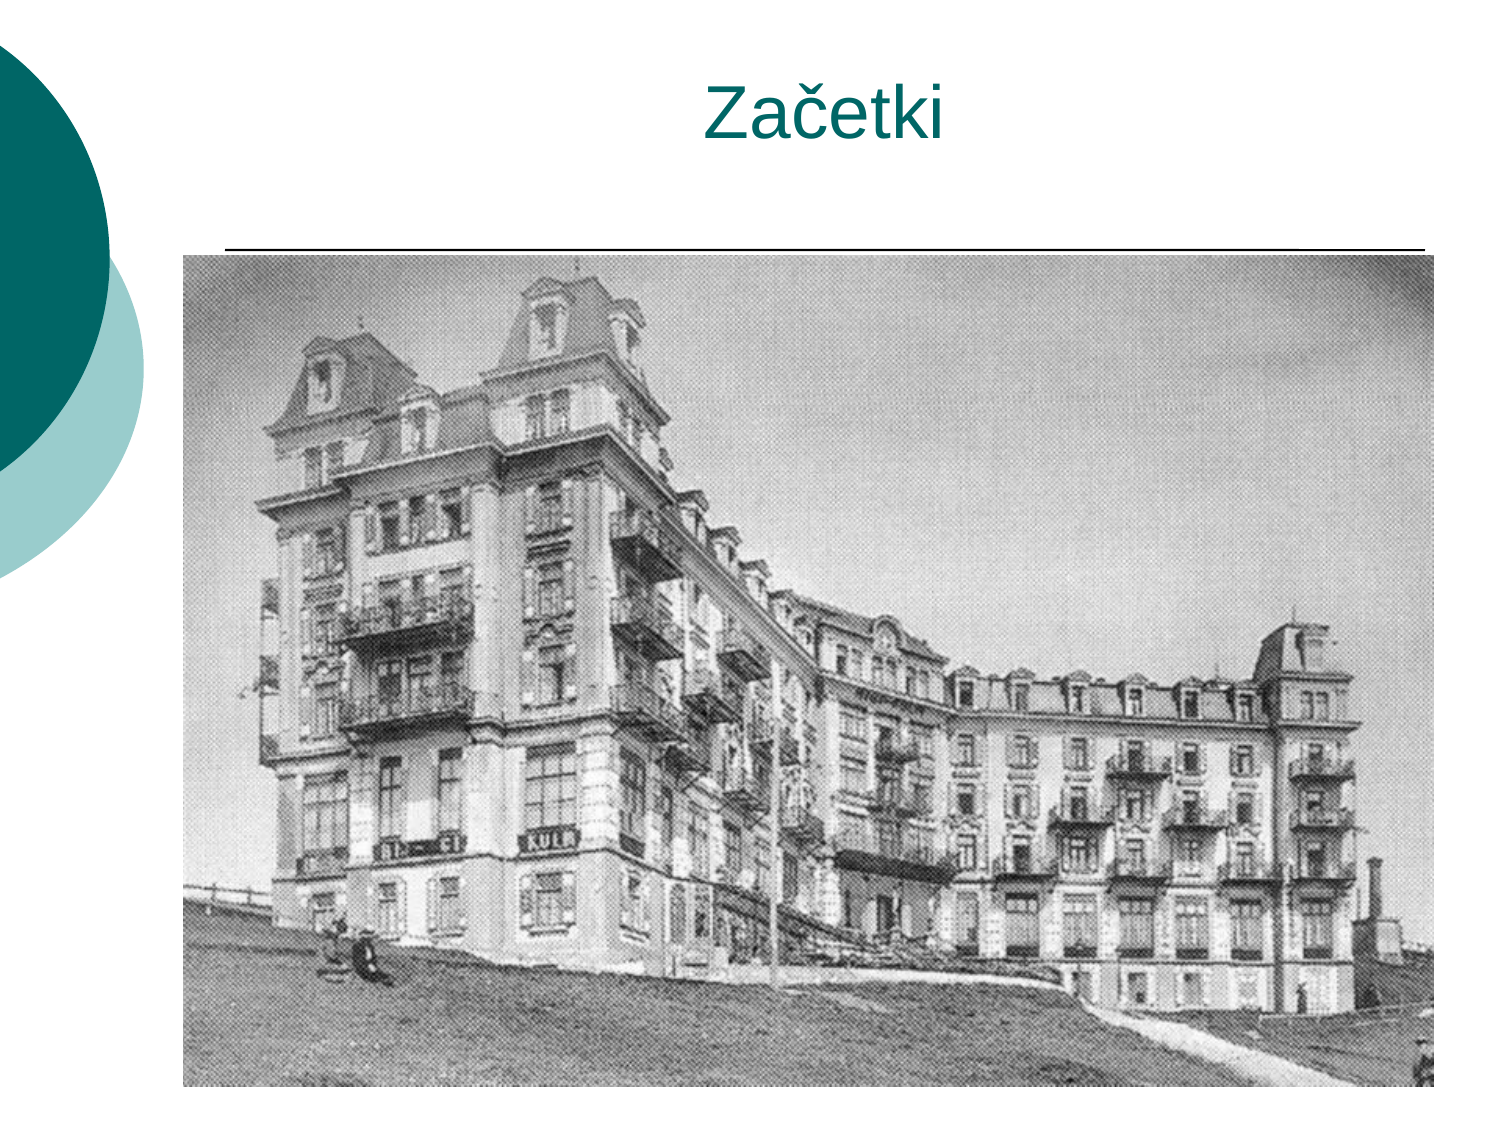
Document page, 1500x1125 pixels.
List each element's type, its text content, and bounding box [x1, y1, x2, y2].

picture [183, 255, 1434, 1087]
title Začetki [224, 49, 1425, 161]
